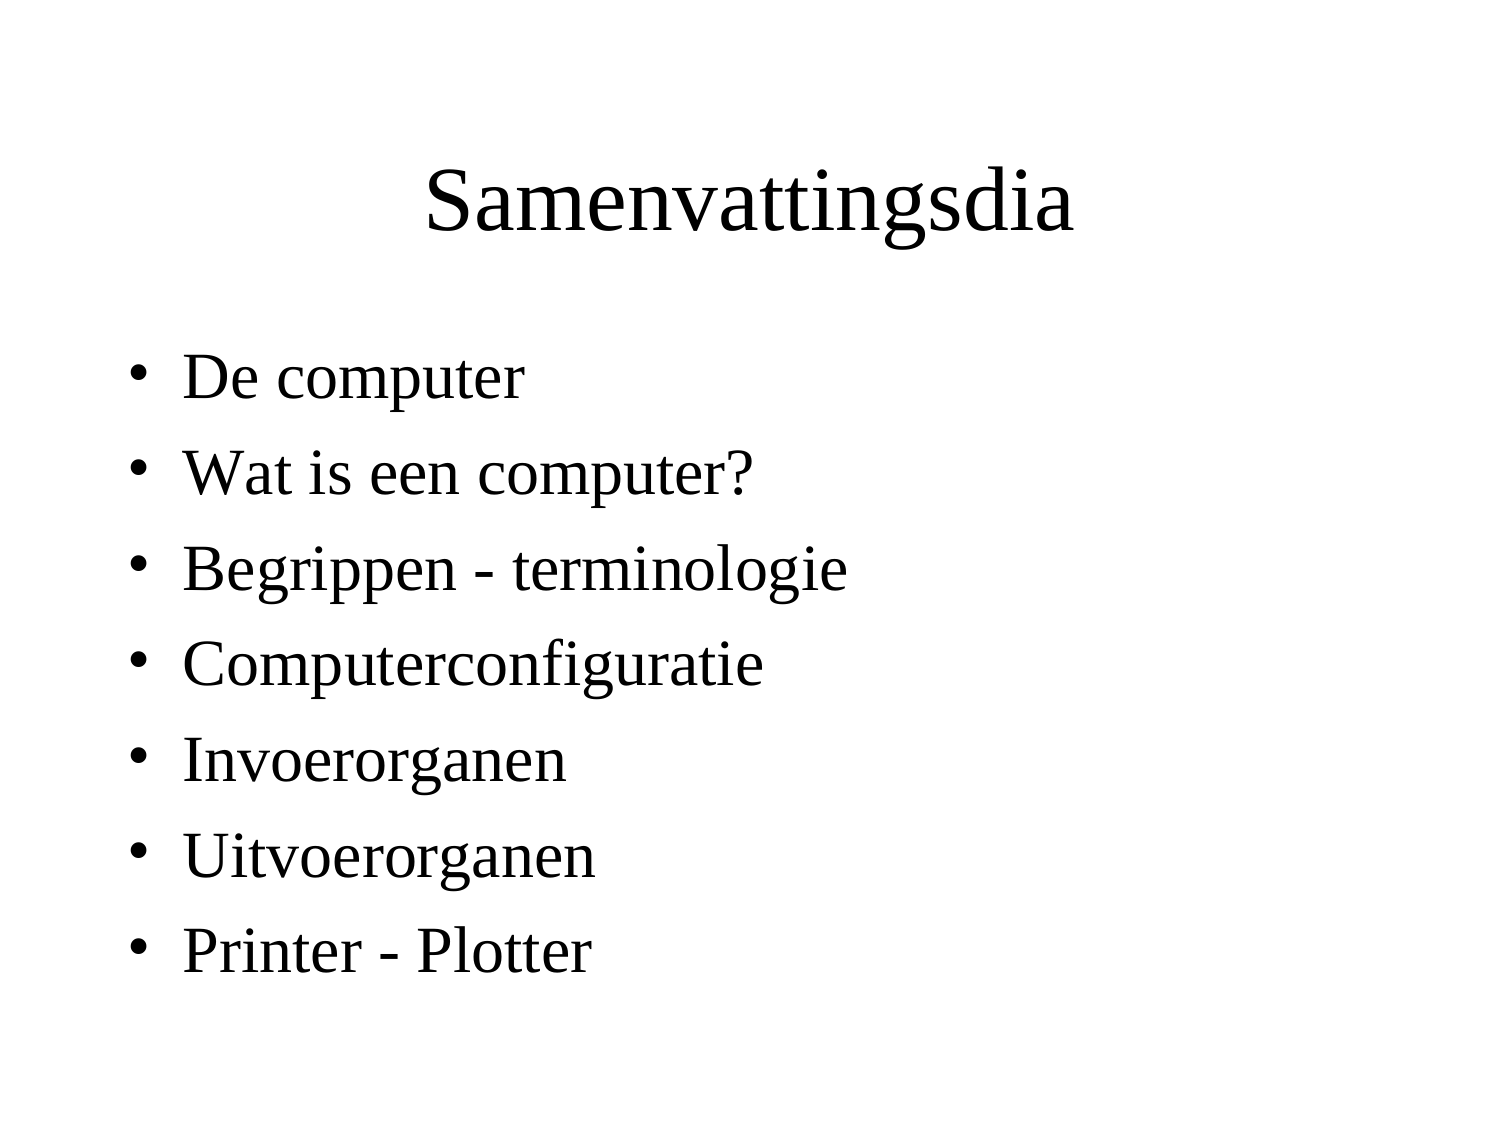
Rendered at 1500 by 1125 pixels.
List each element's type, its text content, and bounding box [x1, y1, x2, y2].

list De computer Wat is een computer? Begrippen - terminologie Computerconfiguratie Invoerorganen Uitvoerorganen Printer - Plotter [112, 324, 1388, 1000]
title Samenvattingsdia [112, 99, 1388, 288]
